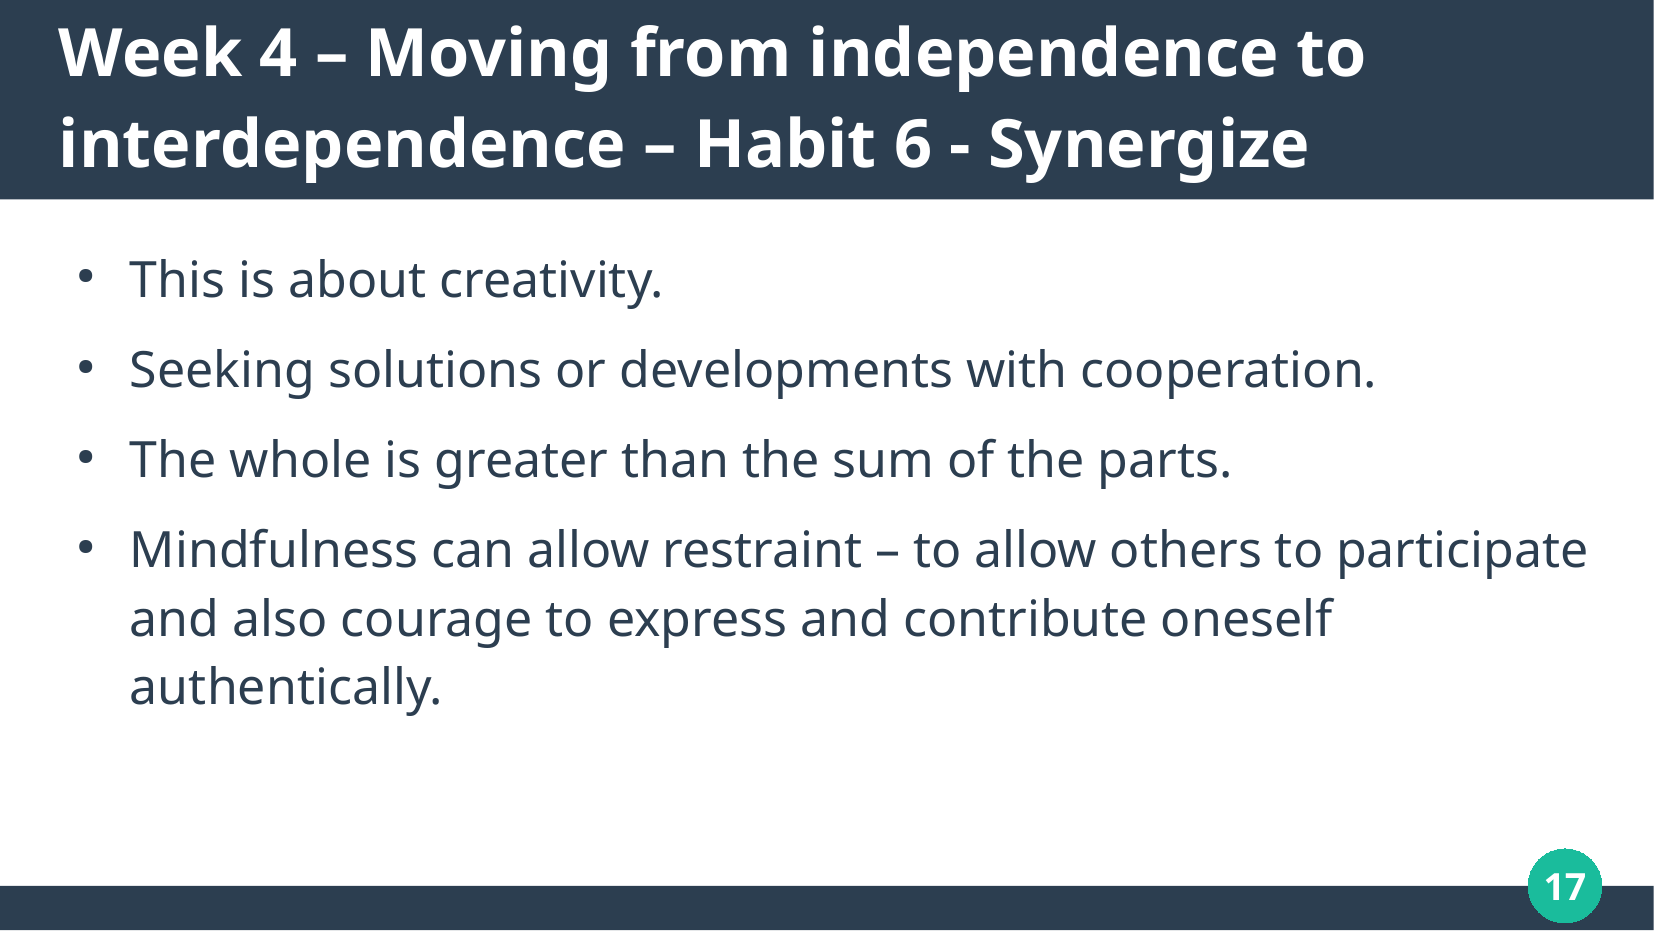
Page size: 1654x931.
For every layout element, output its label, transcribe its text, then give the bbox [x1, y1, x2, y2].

title Week 4 – Moving from independence to interdependence – Habit 6 - Synergize [59, 37, 1595, 156]
list This is about creativity. Seeking solutions or developments with cooperation. The whole is greater than the sum of the parts. Mindfulness can allow restraint – to allow others to participate and also courage to express and contribute oneself authentically. [59, 243, 1595, 864]
